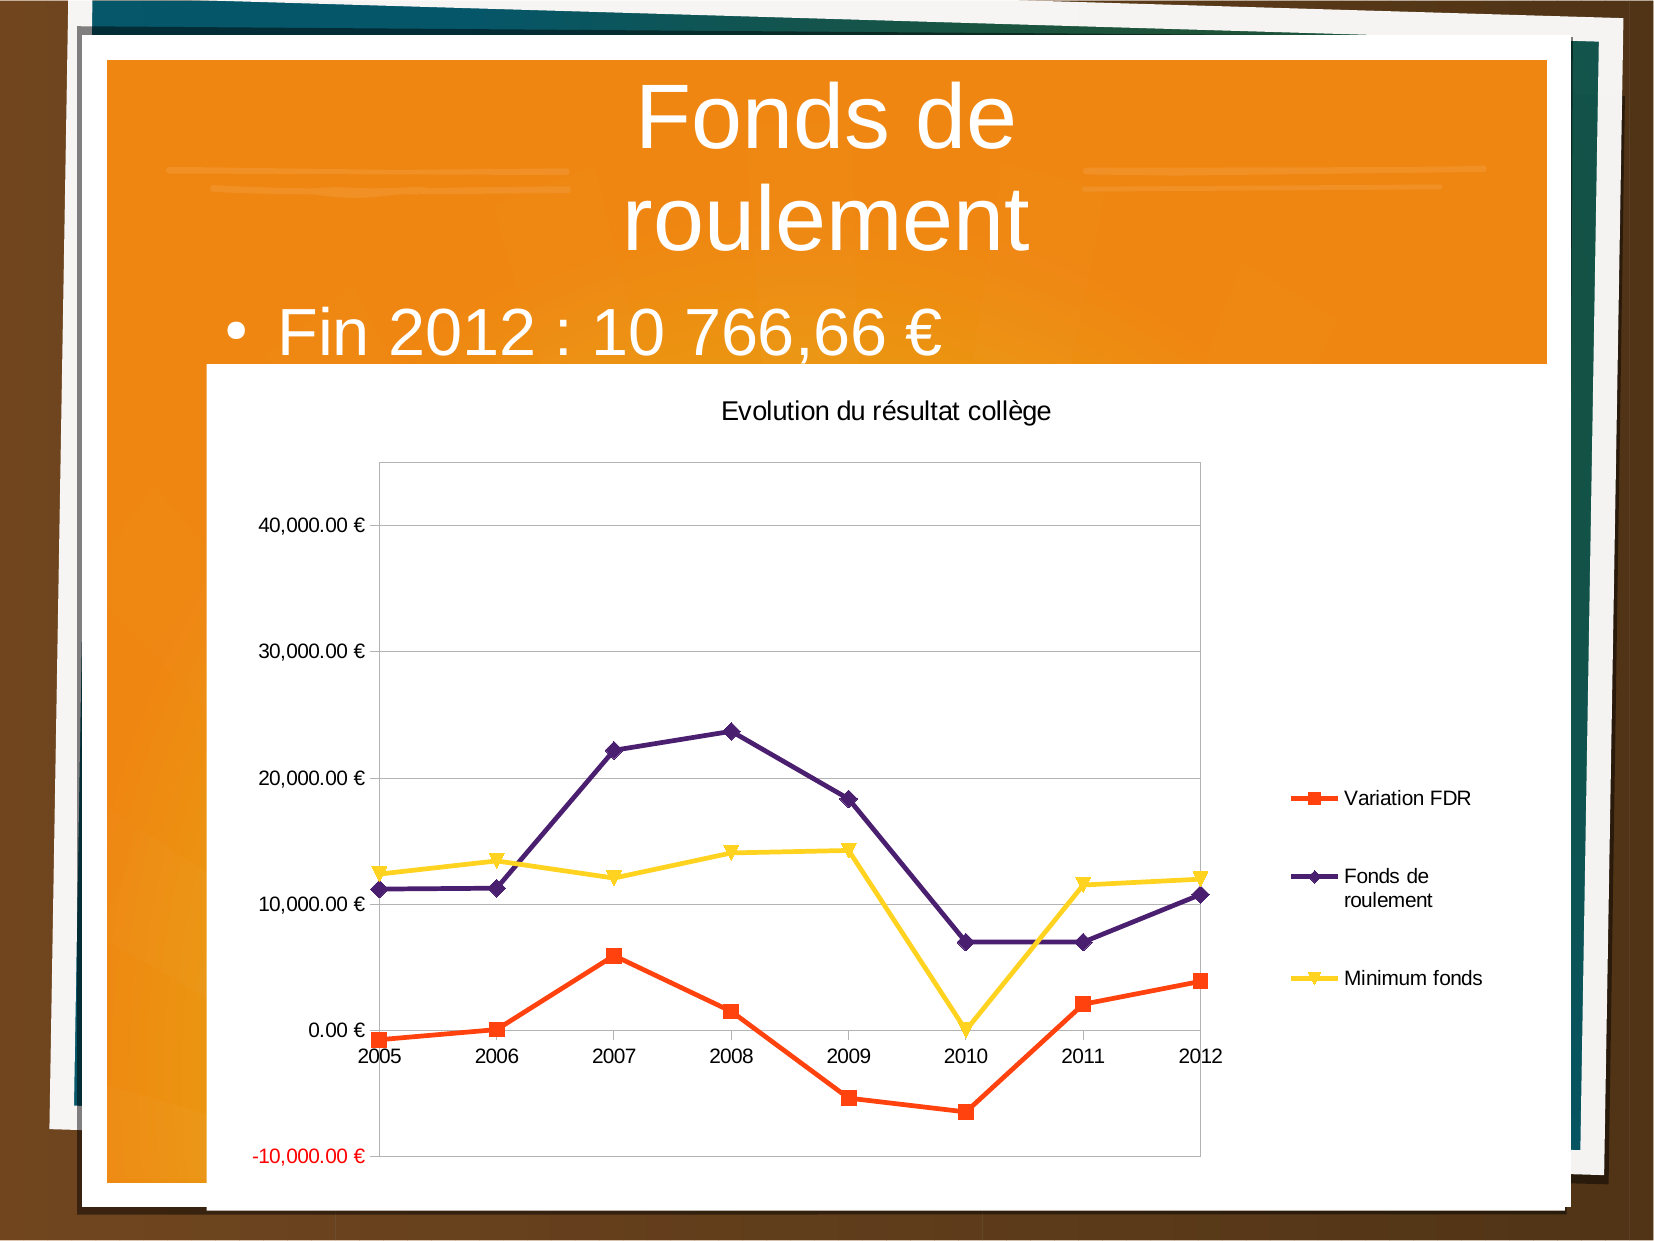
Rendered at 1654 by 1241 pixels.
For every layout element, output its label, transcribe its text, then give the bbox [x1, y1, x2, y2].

list Fin 2012 : 10 766,66 € [206, 295, 1571, 1241]
title Fonds de roulement [566, 65, 1087, 271]
chart [206, 364, 1565, 1211]
